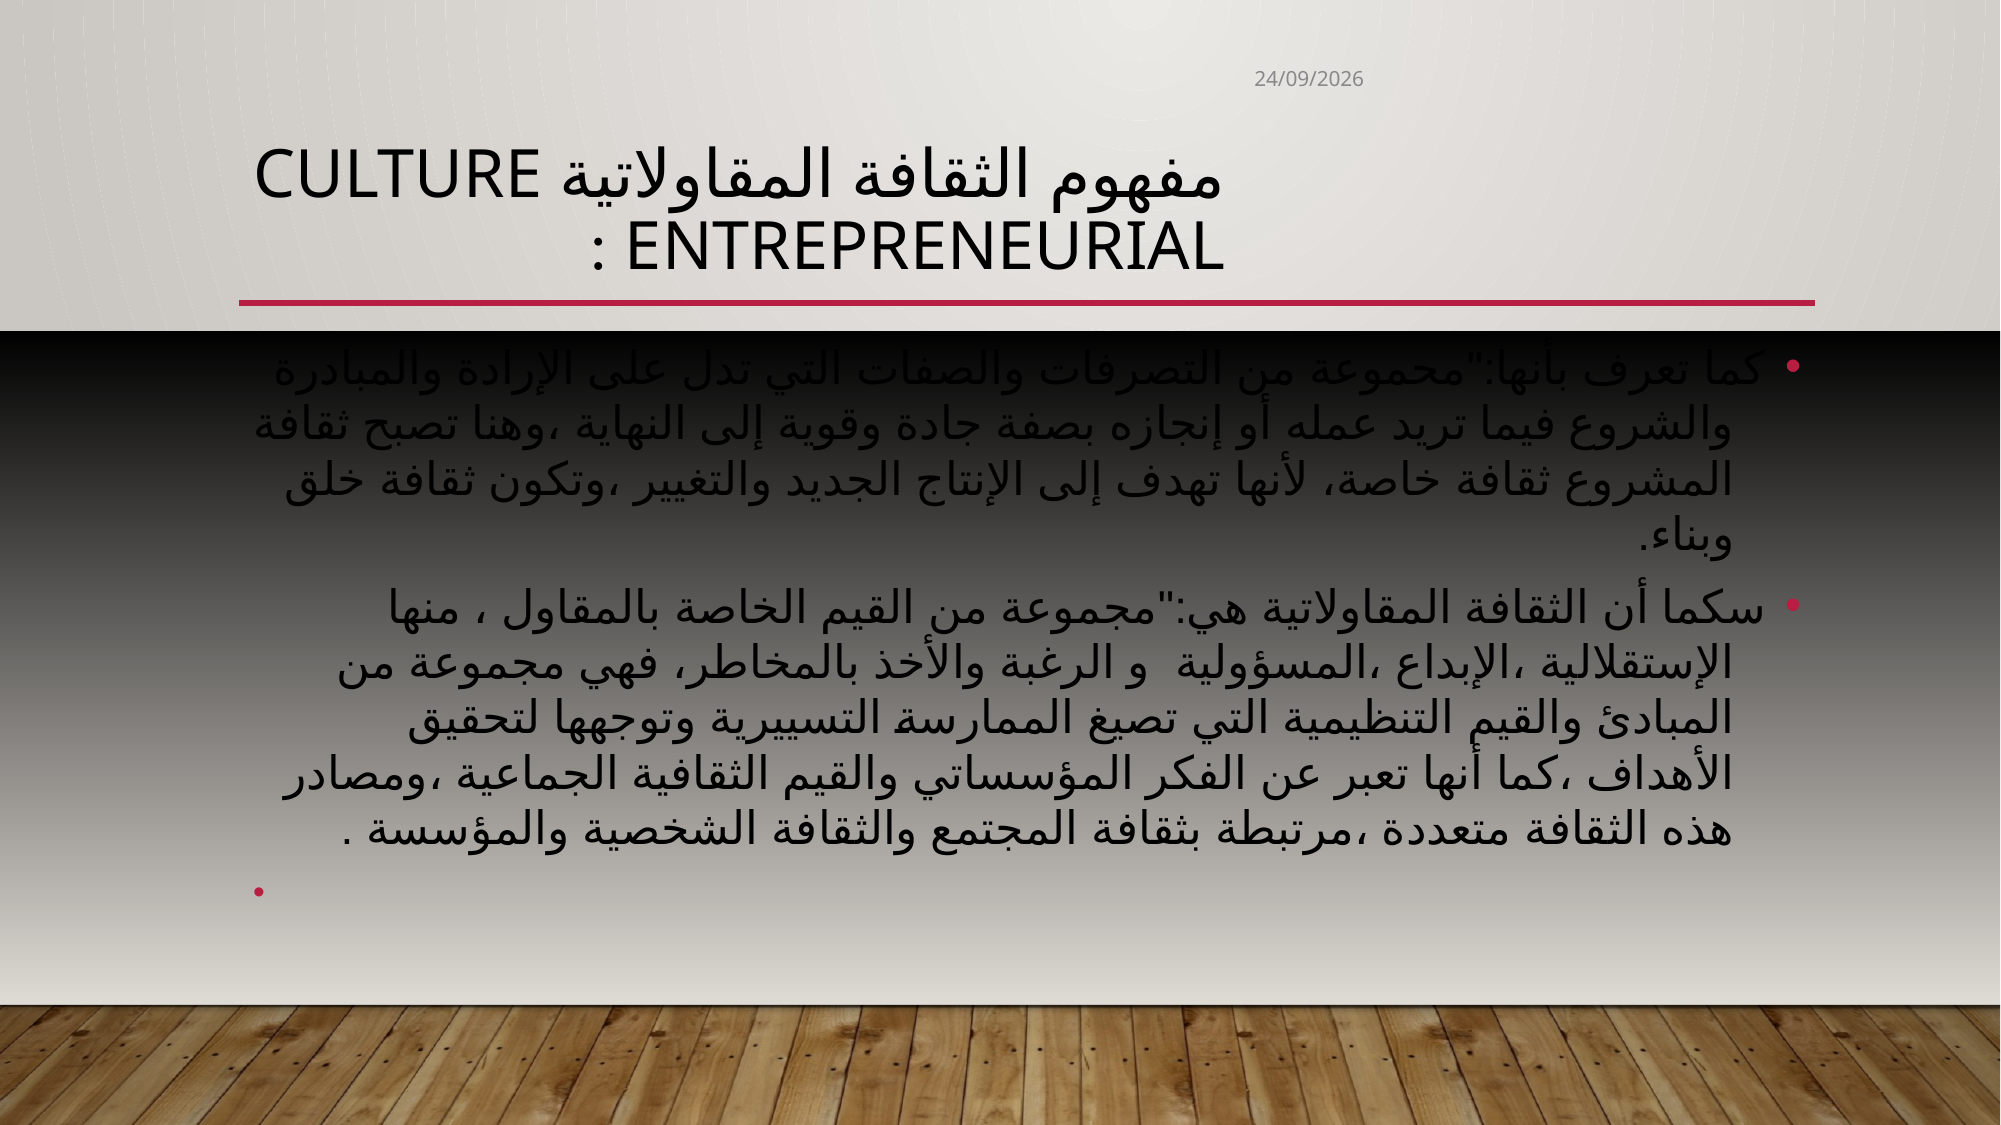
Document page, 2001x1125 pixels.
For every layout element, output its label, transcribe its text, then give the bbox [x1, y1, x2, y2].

text_box 19/02/2020 [1239, 54, 1814, 105]
list كما تعرف بأنها:"محموعة من التصرفات والصفات التي تدل على الإرادة والمبادرة والشروع فيما تريد عمله أو إنجازه بصفة جادة وقوية إلى النهاية ،وهنا تصبح ثقافة المشروع ثقافة خاصة، لأنها تهدف إلى الإنتاج الجديد والتغيير ،وتكون ثقافة خلق وبناء. سكما أن الثقافة المقاولاتية هي:"مجموعة من القيم الخاصة بالمقاول ، منها الإستقلالية ،الإبداع ،المسؤولية و الرغبة والأخذ بالمخاطر، فهي مجموعة من المبادئ والقيم التنظيمية التي تصيغ الممارسة التسييرية وتوجهها لتحقيق الأهداف ،كما أنها تعبر عن الفكر المؤسساتي والقيم الثقافية الجماعية ،ومصادر هذه الثقافة متعددة ،مرتبطة بثقافة المجتمع والثقافة الشخصية والمؤسسة . [238, 330, 1814, 897]
title مفهوم الثقافة المقاولاتية Culture Entrepreneurial : [238, 131, 1814, 305]
